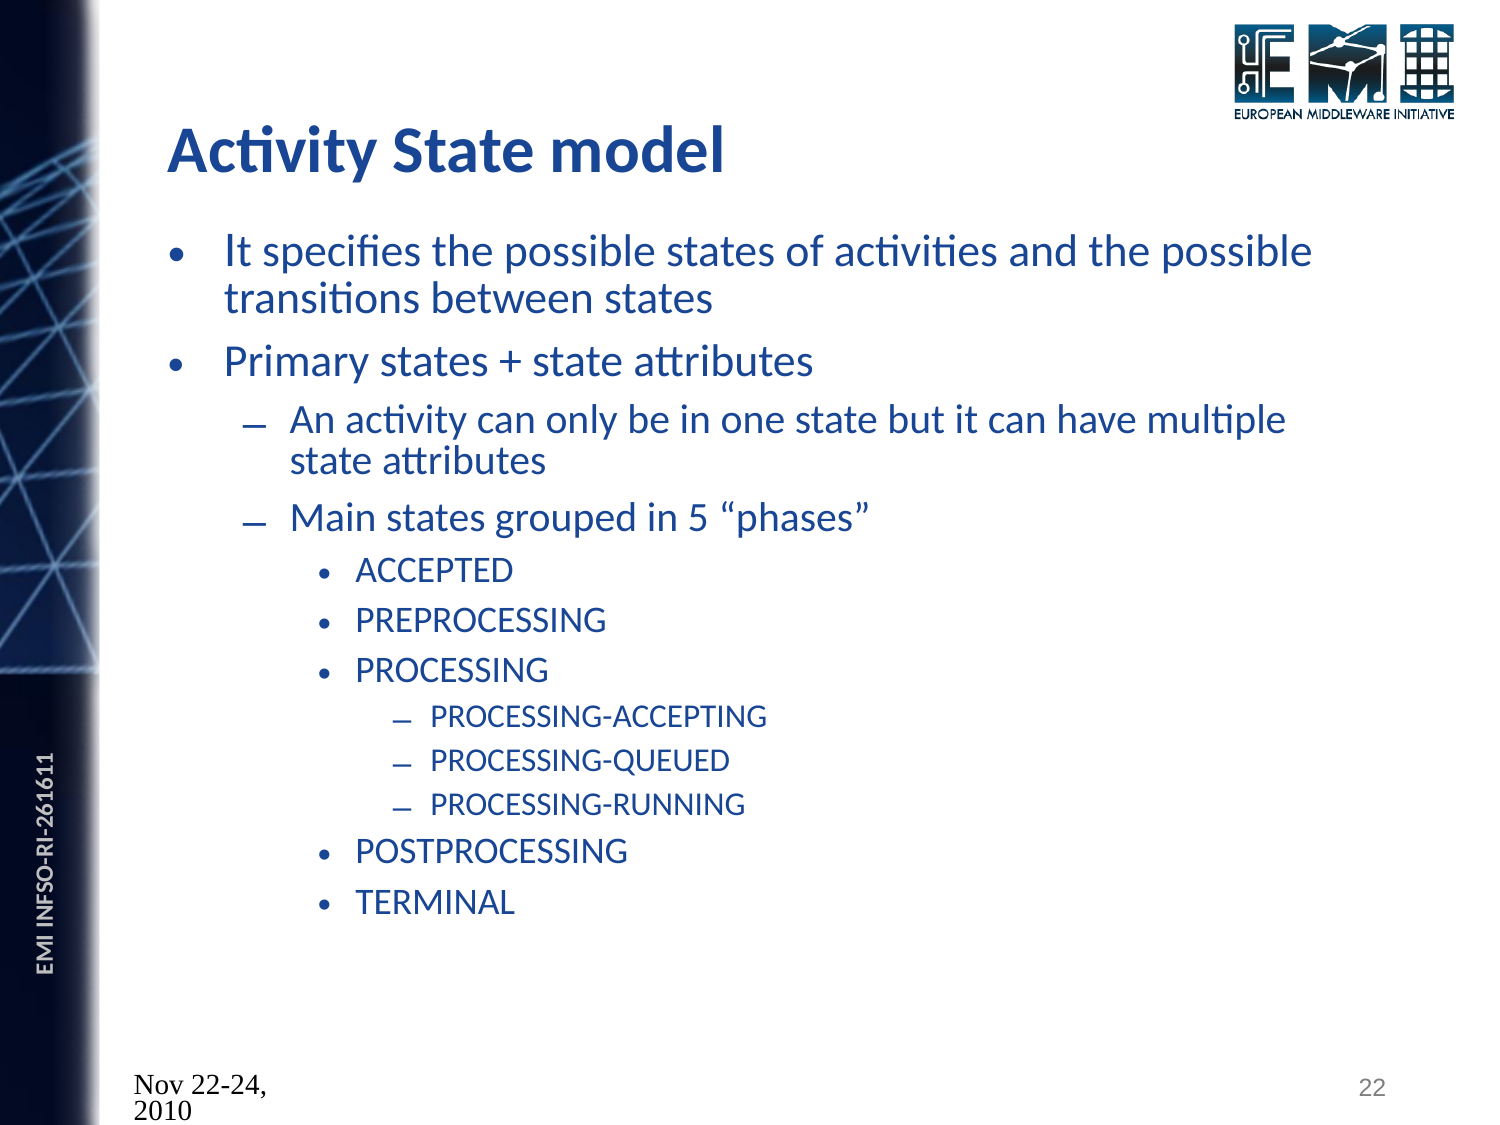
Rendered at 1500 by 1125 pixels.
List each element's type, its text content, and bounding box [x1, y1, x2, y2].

text_box Activity State model [153, 115, 1388, 212]
list It specifies the possible states of activities and the possible transitions between states Primary states + state attributes An activity can only be in one state but it can have multiple state attributes Main states grouped in 5 “phases” ACCEPTED PREPROCESSING PROCESSING PROCESSING-ACCEPTING PROCESSING-QUEUED PROCESSING-RUNNING POSTPROCESSING TERMINAL [153, 221, 1381, 1053]
picture [1185, 8, 1500, 140]
picture [0, 0, 111, 1125]
text_box <number> [1343, 1063, 1426, 1123]
